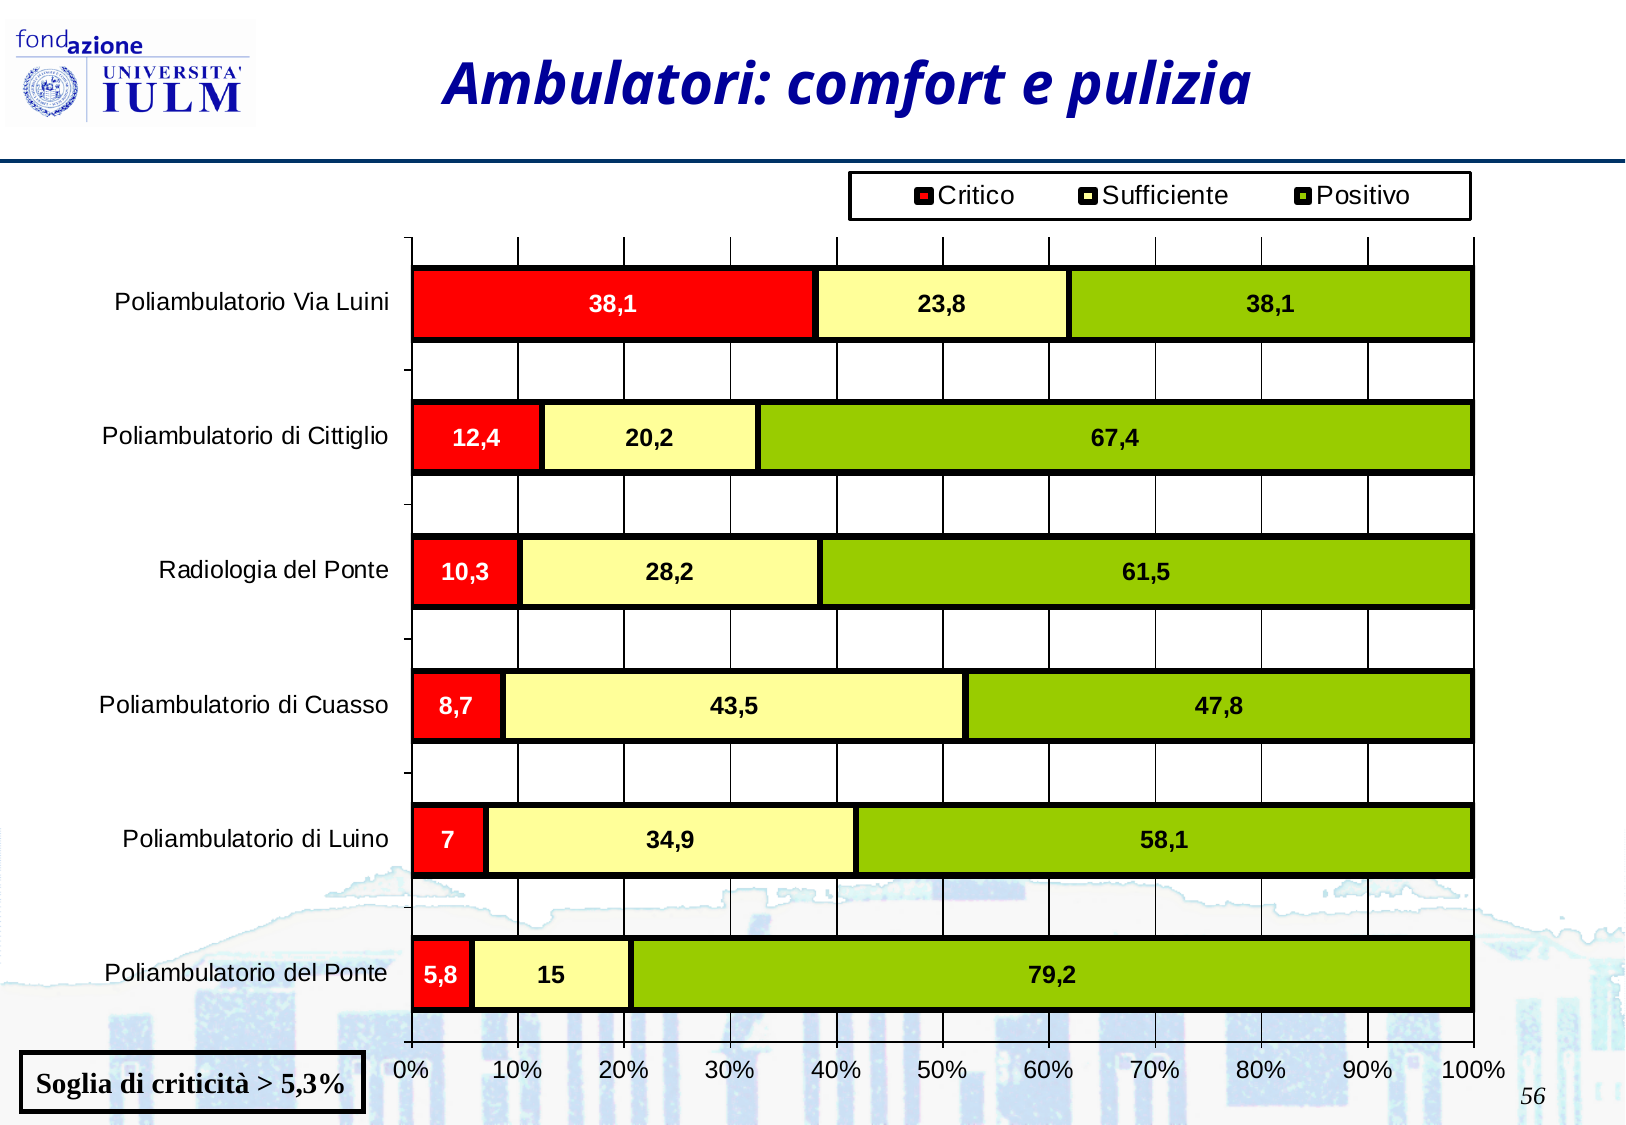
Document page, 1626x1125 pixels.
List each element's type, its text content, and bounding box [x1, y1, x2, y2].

text_box Soglia di criticità > 5,3% [21, 1052, 364, 1112]
picture [5, 19, 256, 127]
picture [81, 159, 1544, 1118]
text_box Ambulatori: comfort e pulizia [304, 18, 1392, 144]
